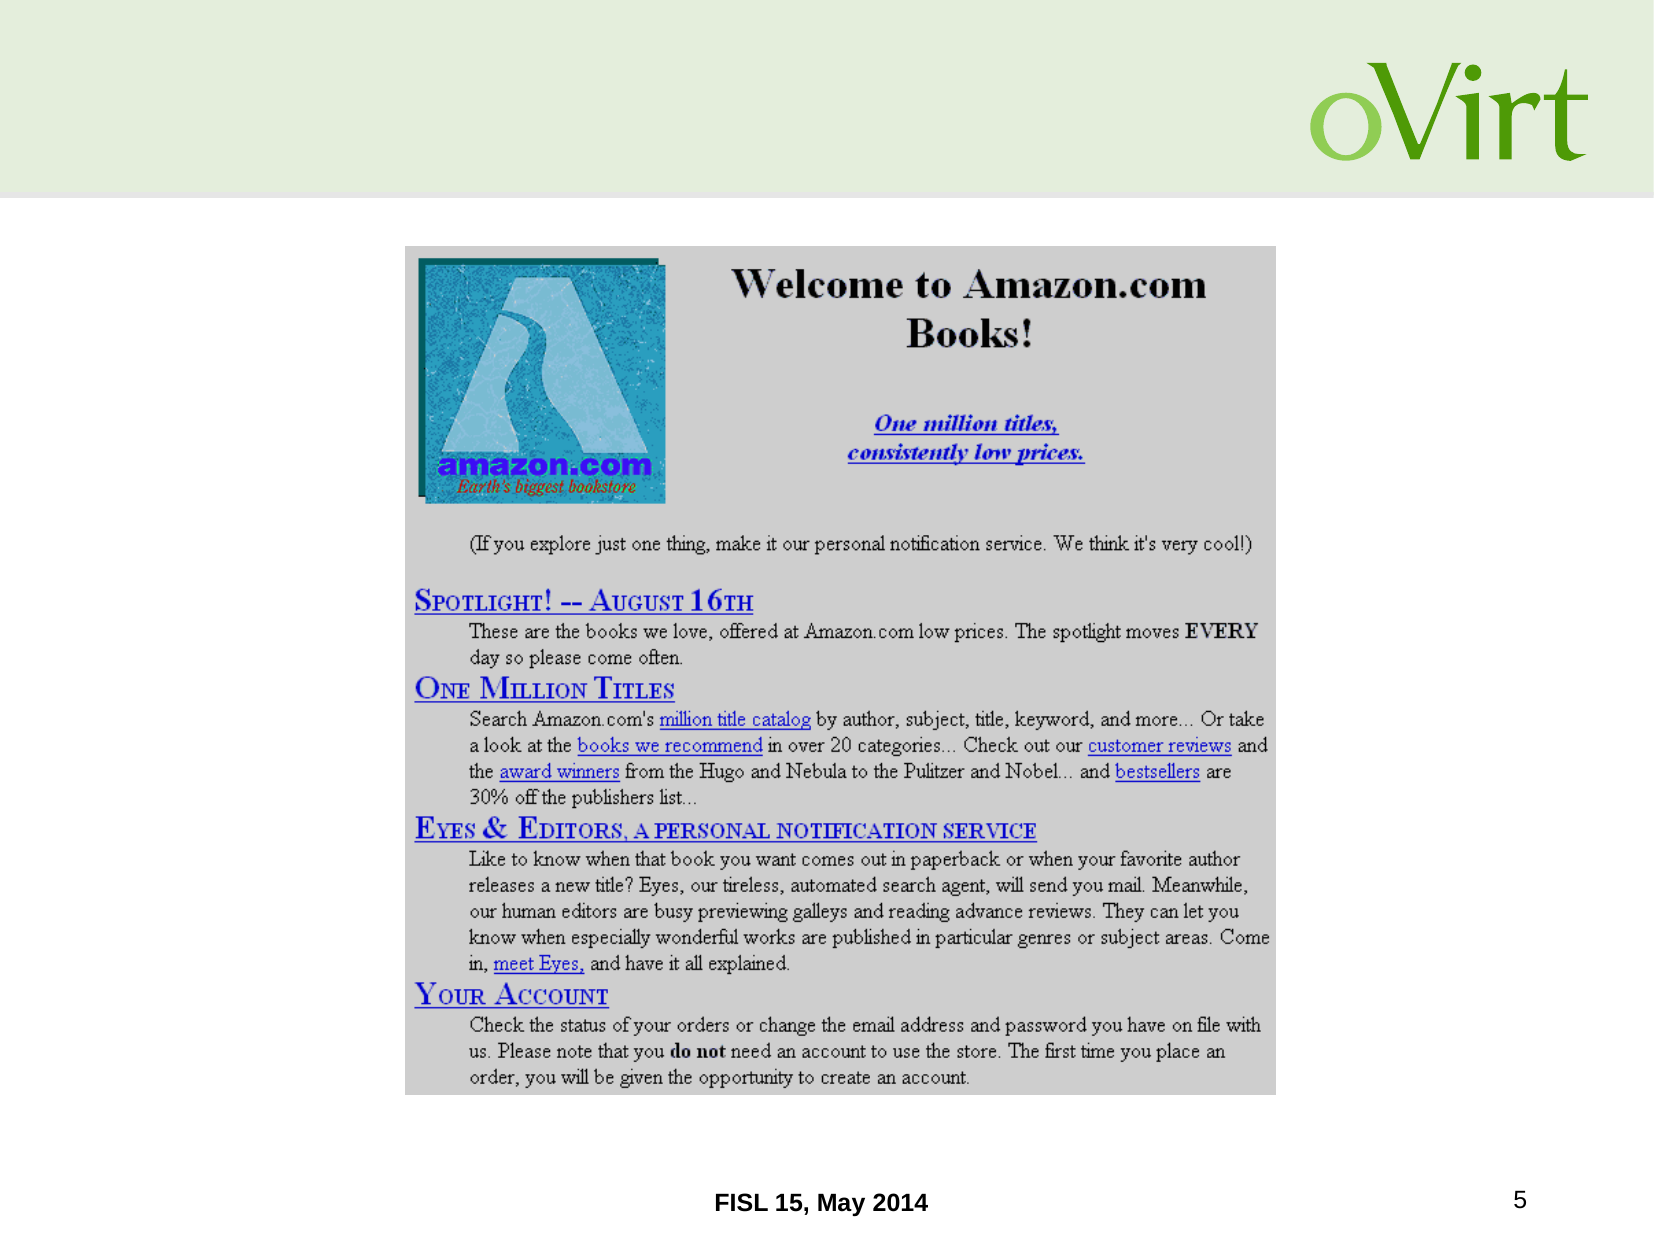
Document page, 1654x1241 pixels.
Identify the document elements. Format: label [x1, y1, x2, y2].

picture [405, 246, 1276, 1096]
